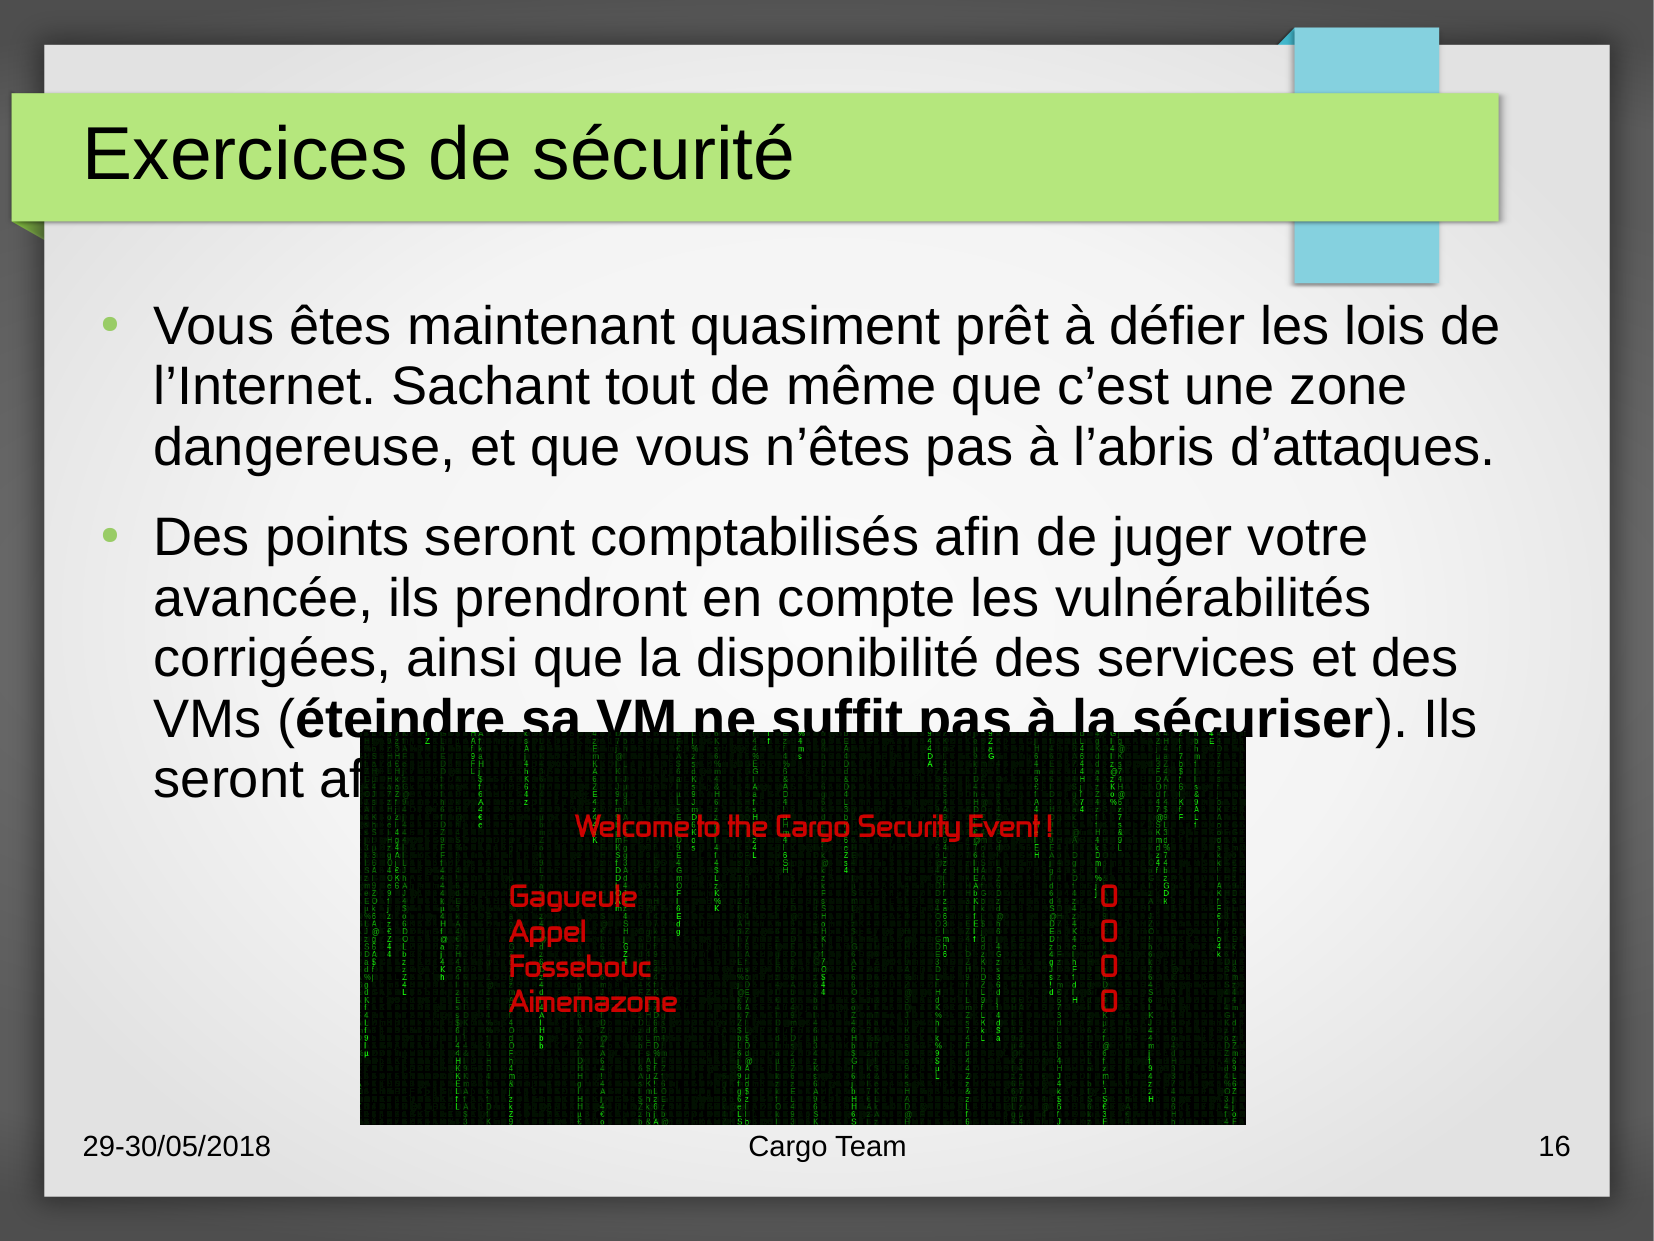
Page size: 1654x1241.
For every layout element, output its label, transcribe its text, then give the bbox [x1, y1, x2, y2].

list Vous êtes maintenant quasiment prêt à défier les lois de l’Internet. Sachant tout de même que c’est une zone dangereuse, et que vous n’êtes pas à l’abris d’attaques. Des points seront comptabilisés afin de juger votre avancée, ils prendront en compte les vulnérabilités corrigées, ainsi que la disponibilité des services et des VMs (éteindre sa VM ne suffit pas à la sécuriser). Ils seront affichés sur le mur. [82, 295, 1571, 1015]
title Exercices de sécurité [82, 94, 1264, 213]
picture [0, 0, 1654, 1241]
